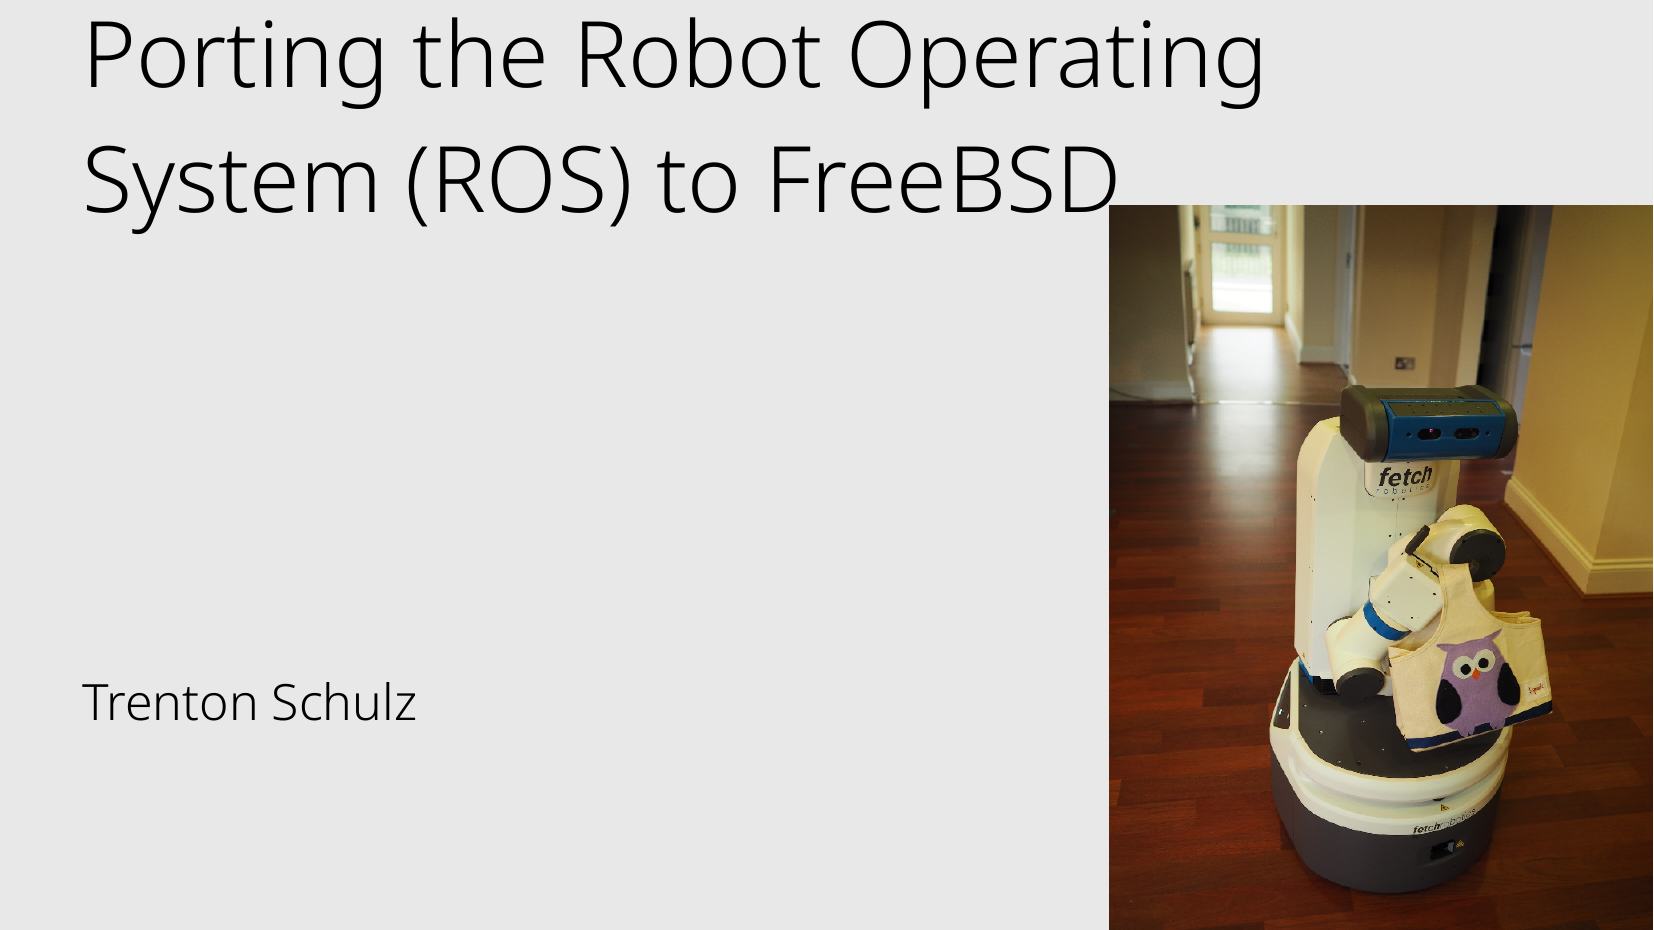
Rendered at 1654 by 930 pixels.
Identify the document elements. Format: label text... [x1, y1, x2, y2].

title Porting the Robot Operating System (ROS) to FreeBSD [82, 3, 1571, 226]
subtitle Trenton Schulz [82, 479, 765, 735]
picture [1109, 205, 1653, 930]
